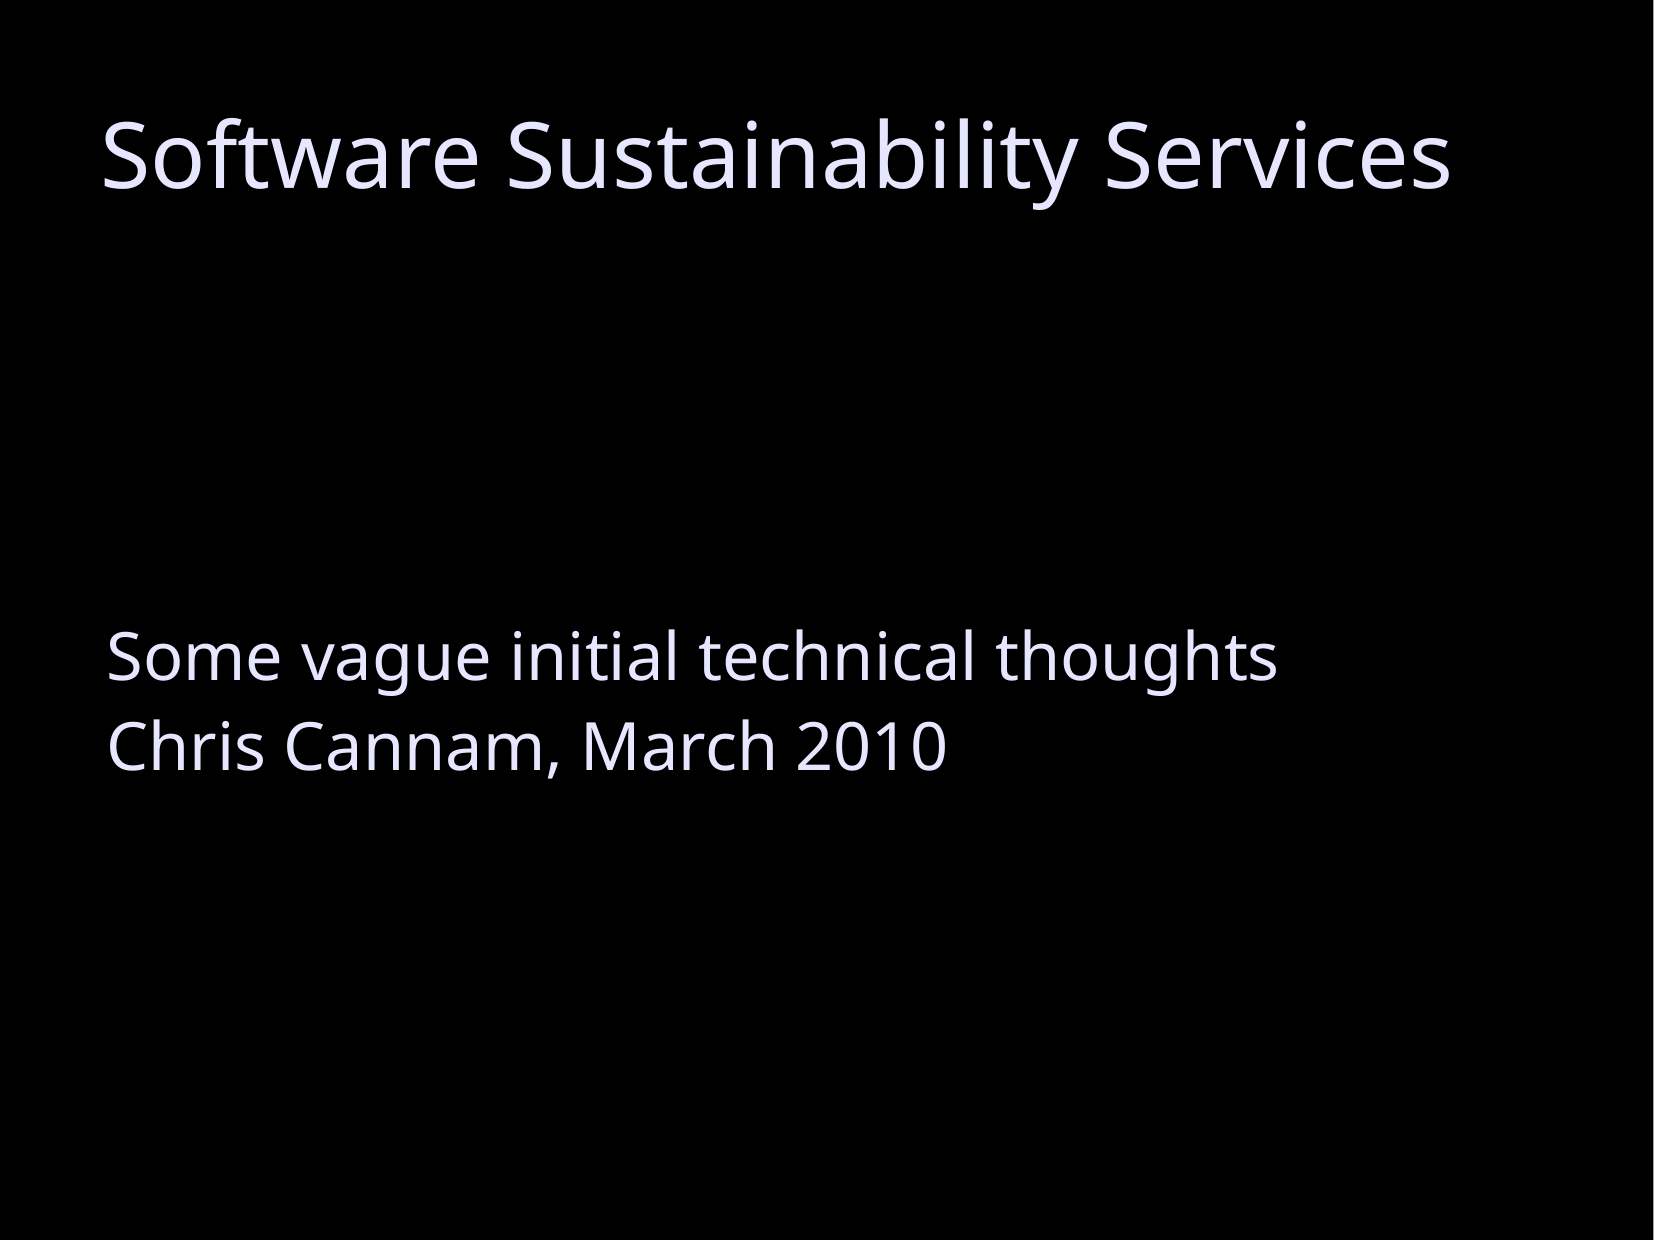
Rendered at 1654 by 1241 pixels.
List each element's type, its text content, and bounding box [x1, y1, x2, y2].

title Software Sustainability Services [82, 49, 1571, 257]
subtitle Some vague initial technical thoughts Chris Cannam, March 2010 [82, 290, 1571, 1109]
